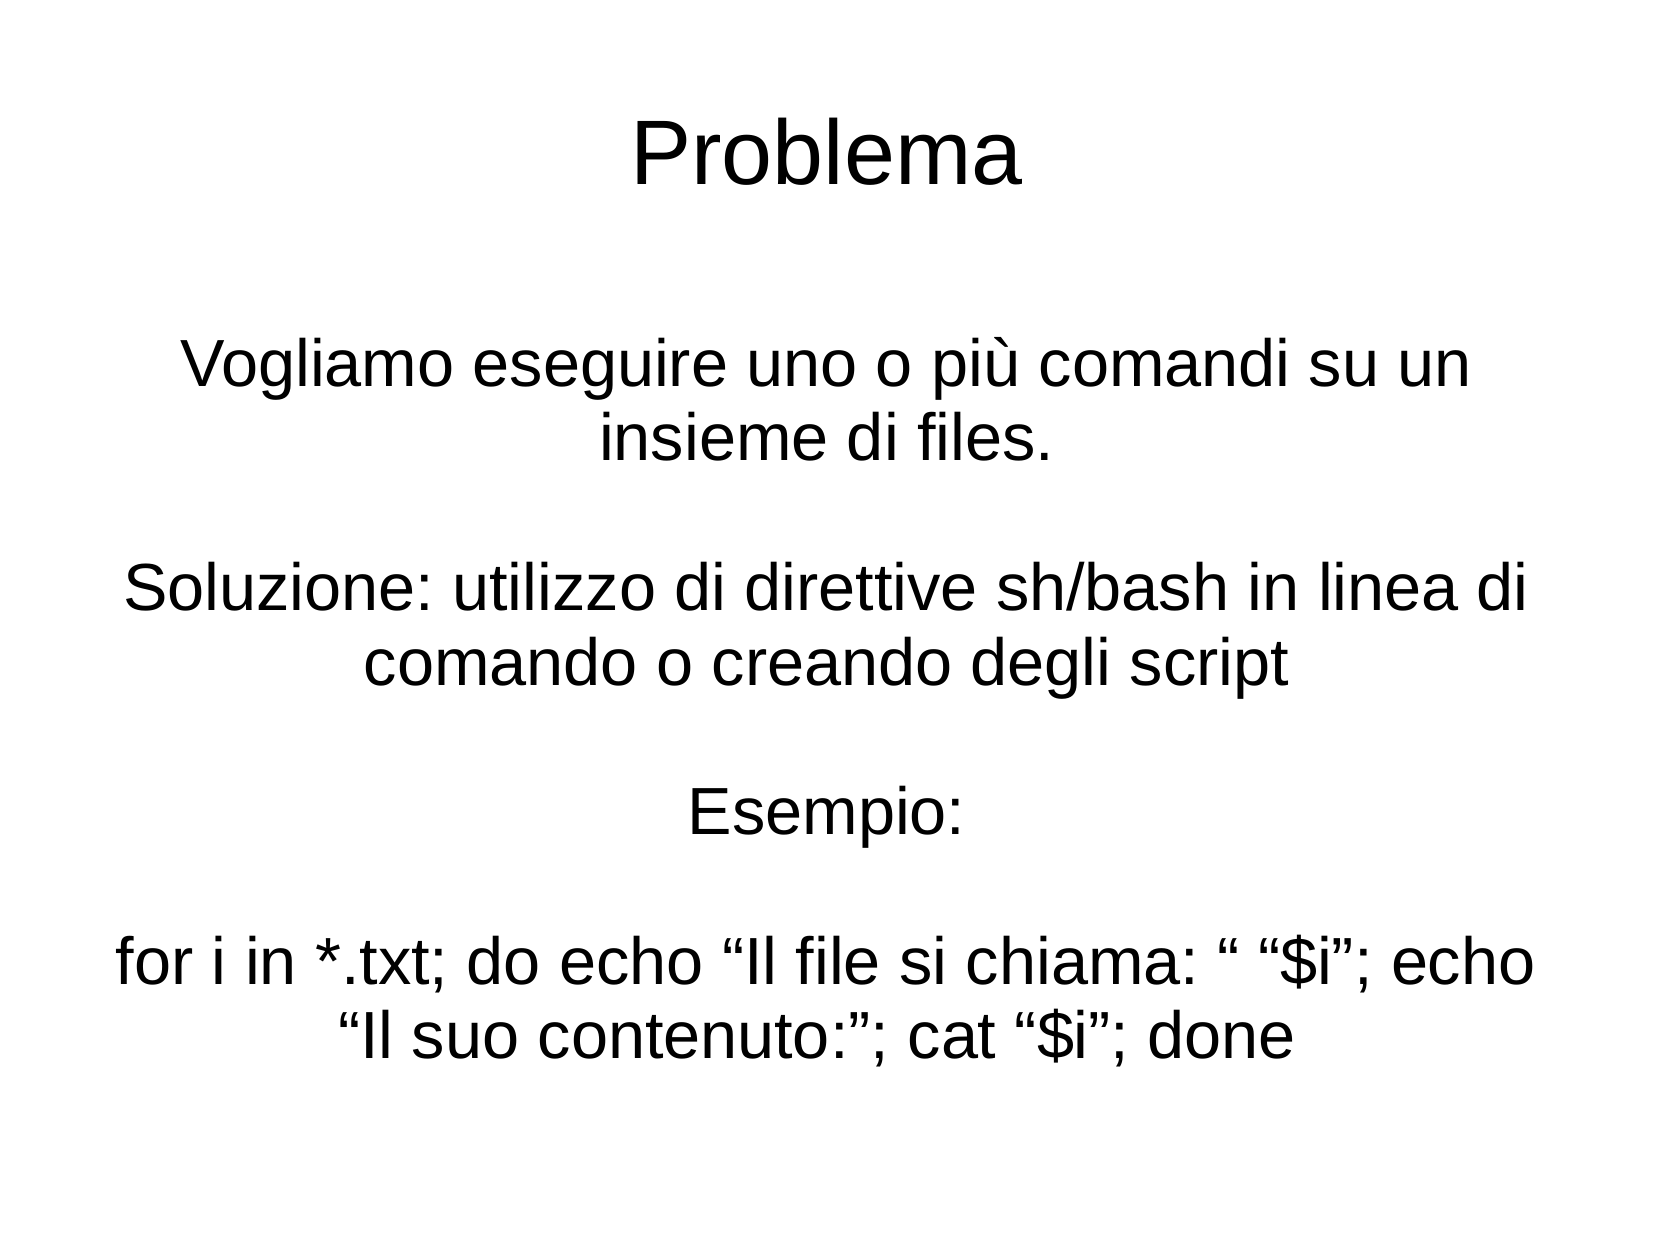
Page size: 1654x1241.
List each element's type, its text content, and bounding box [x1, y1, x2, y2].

subtitle Vogliamo eseguire uno o più comandi su un insieme di files. Soluzione: utilizzo di direttive sh/bash in linea di comando o creando degli script Esempio: for i in *.txt; do echo “Il file si chiama: “ “$i”; echo “Il suo contenuto:”; cat “$i”; done [82, 297, 1571, 1102]
title Problema [82, 49, 1571, 257]
